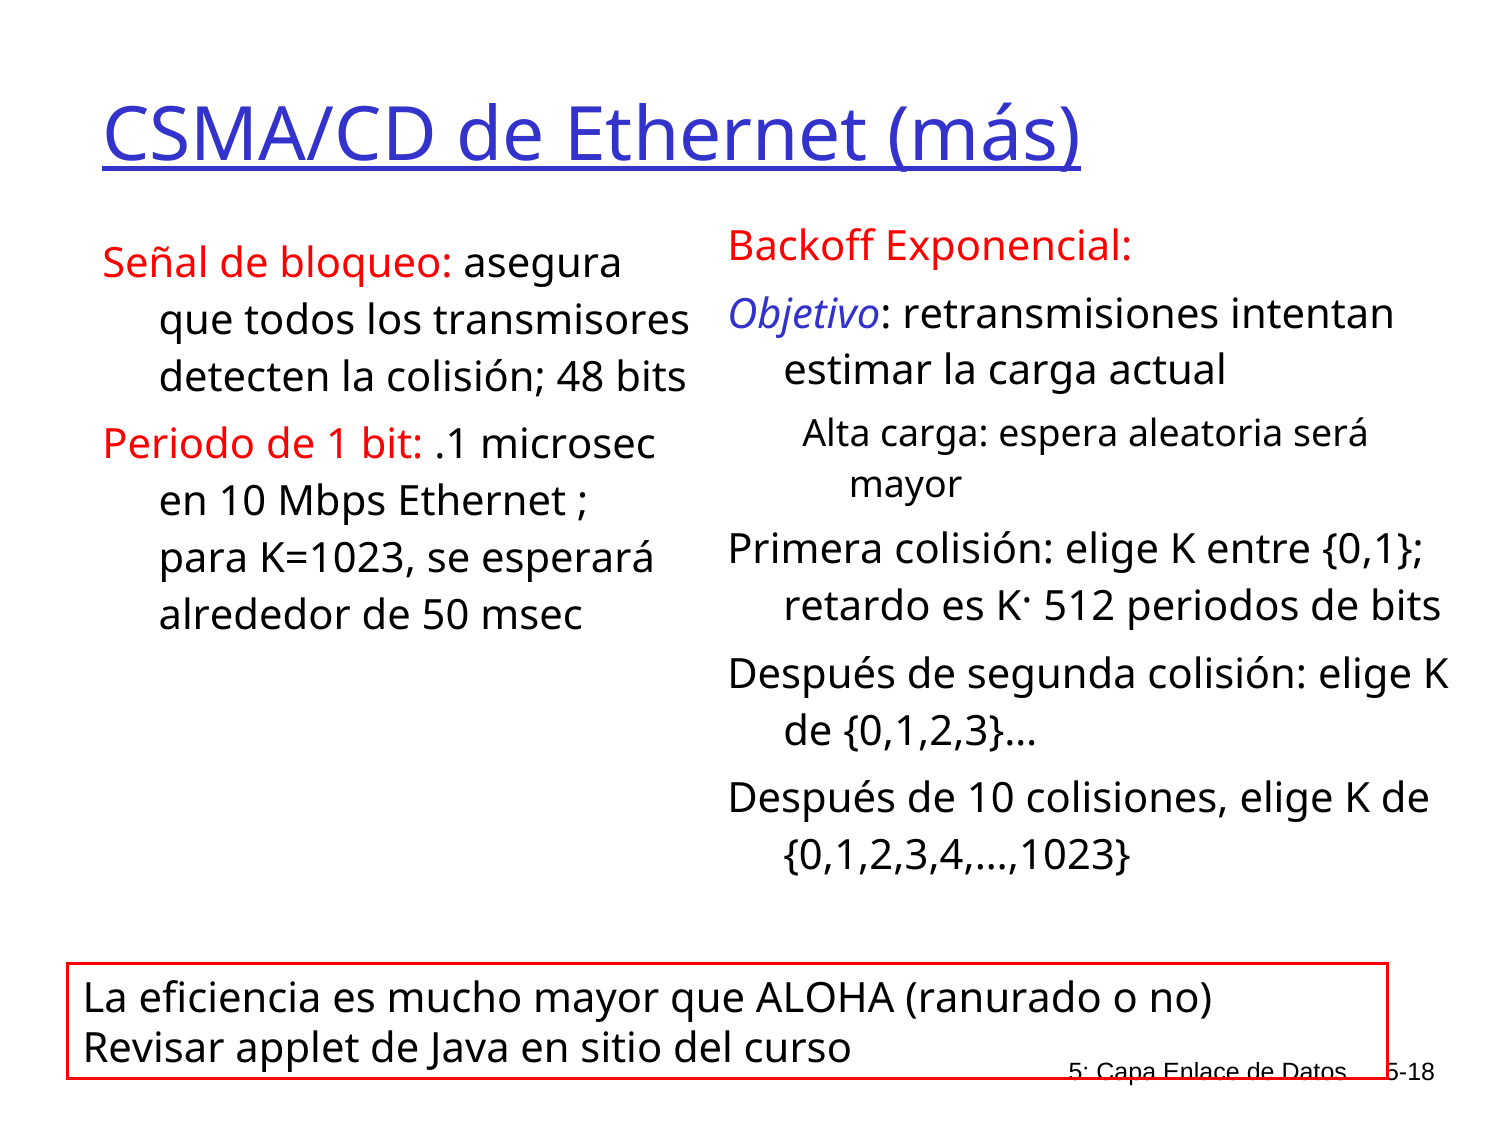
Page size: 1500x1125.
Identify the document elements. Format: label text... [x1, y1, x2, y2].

title CSMA/CD de Ethernet (más) [87, 37, 1363, 224]
list Backoff Exponencial: Objetivo: retransmisiones intentan estimar la carga actual Alta carga: espera aleatoria será mayor Primera colisión: elige K entre {0,1}; retardo es K· 512 periodos de bits Después de segunda colisión: elige K de {0,1,2,3}… Después de 10 colisiones, elige K de {0,1,2,3,4,…,1023} [712, 208, 1500, 919]
text_box La eficiencia es mucho mayor que ALOHA (ranurado o no) Revisar applet de Java en sitio del curso [67, 963, 1388, 1079]
list Señal de bloqueo: asegura que todos los transmisores detecten la colisión; 48 bits Periodo de 1 bit: .1 microsec en 10 Mbps Ethernet ; para K=1023, se esperará alrededor de 50 msec [87, 224, 712, 786]
